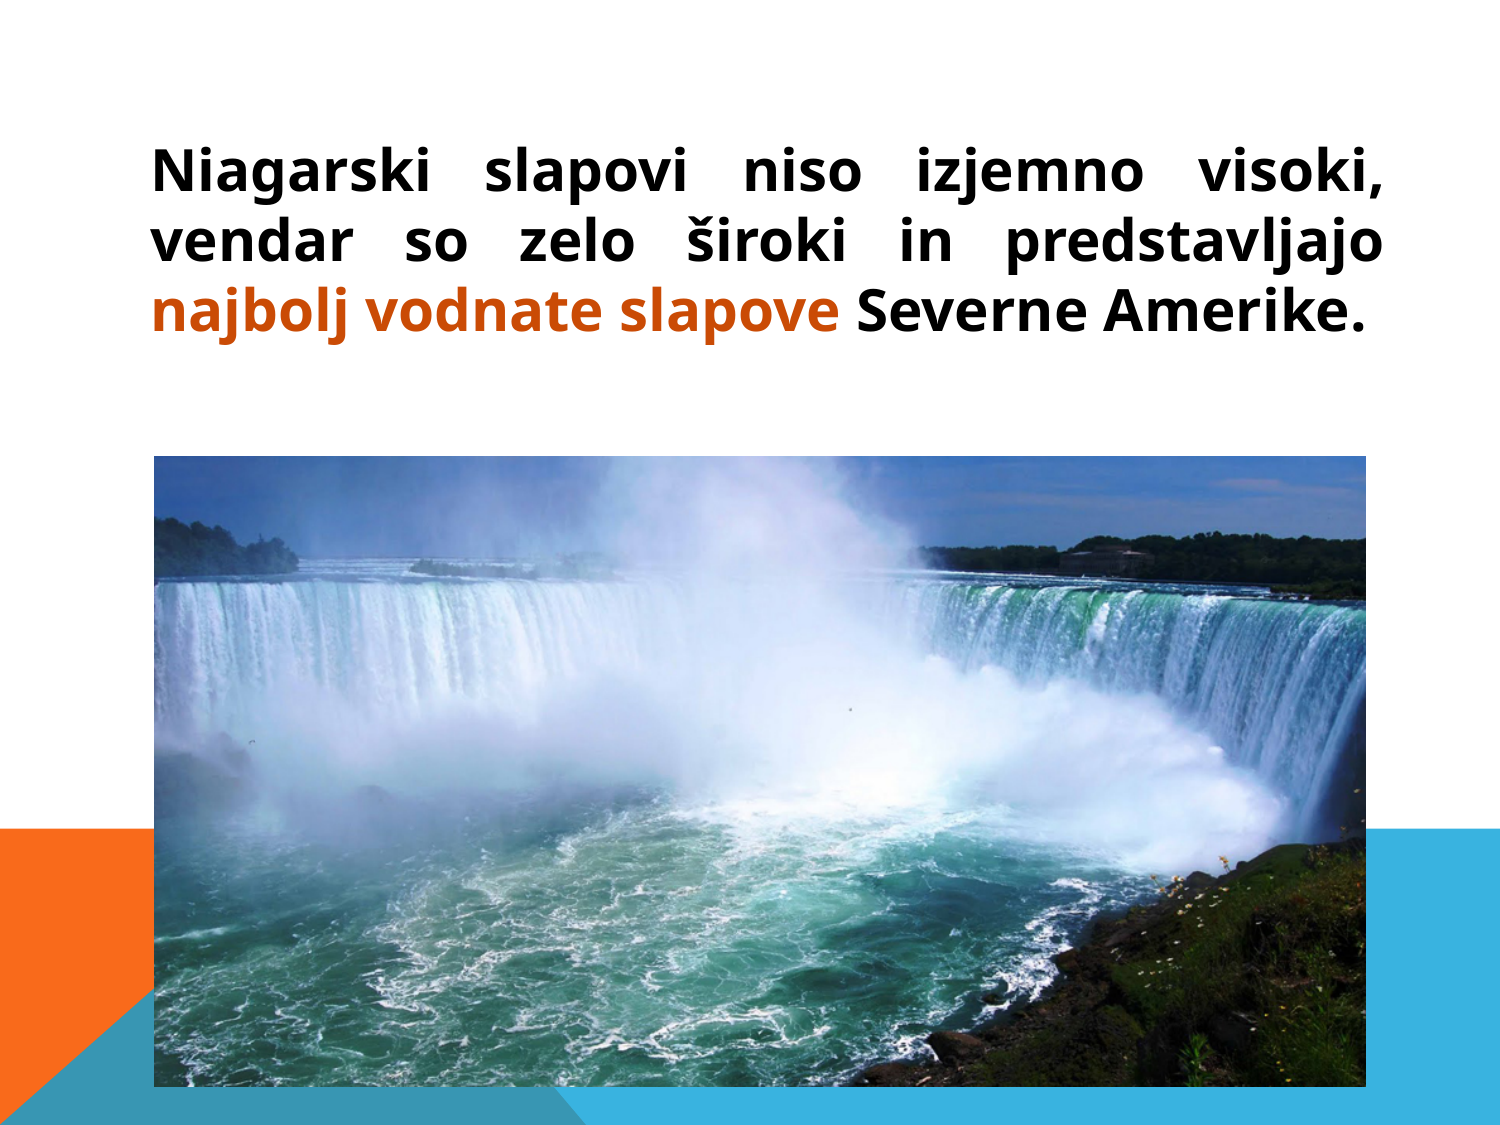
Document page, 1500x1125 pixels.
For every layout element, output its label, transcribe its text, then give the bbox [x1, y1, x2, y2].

picture [154, 456, 1366, 1087]
text_box Niagarski slapovi niso izjemno visoki, vendar so zelo široki in predstavljajo najbolj vodnate slapove Severne Amerike. [135, 125, 1400, 351]
